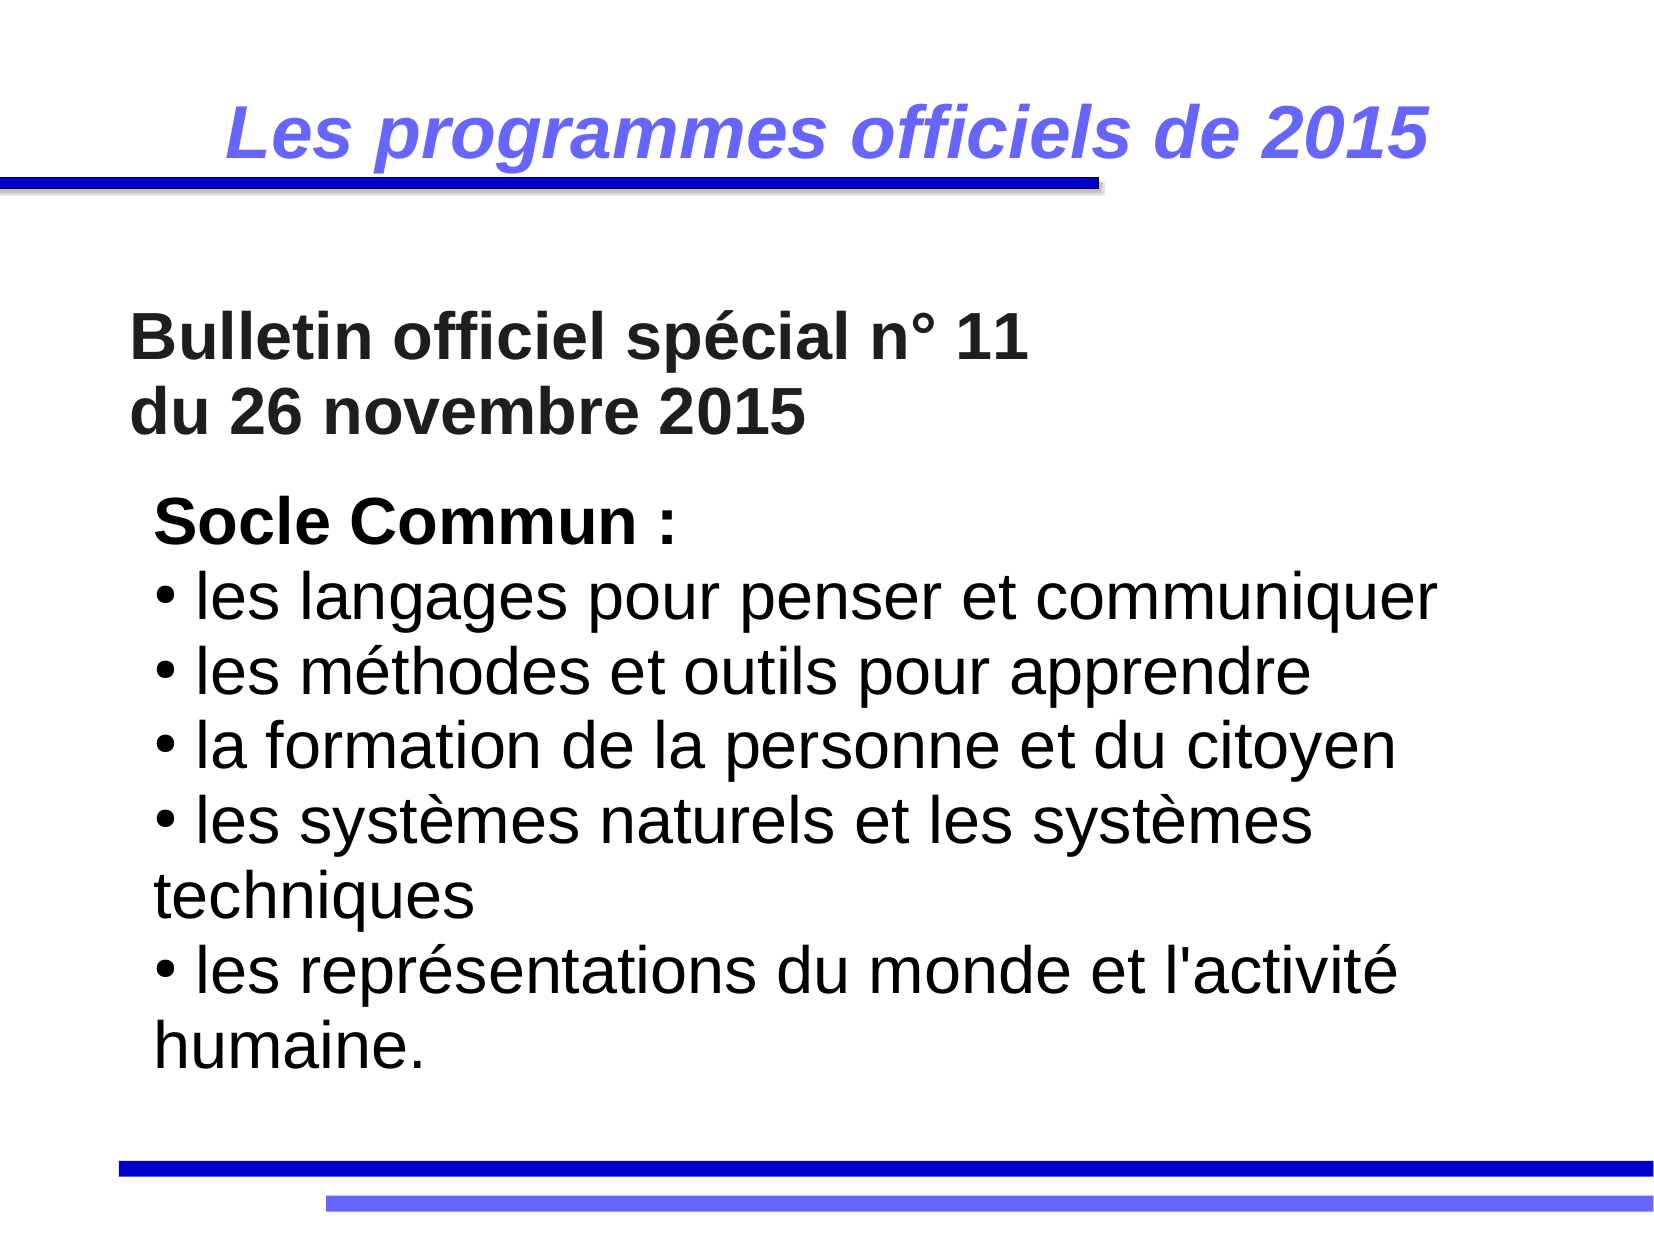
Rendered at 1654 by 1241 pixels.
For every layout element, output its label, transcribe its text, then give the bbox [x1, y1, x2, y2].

text_box Bulletin officiel spécial n° 11 du 26 novembre 2015 [129, 299, 1512, 449]
text_box [0, 177, 1099, 189]
title Les programmes officiels de 2015 [121, 28, 1534, 236]
text_box Socle Commun : les langages pour penser et communiquer les méthodes et outils pour apprendre la formation de la personne et du citoyen les systèmes naturels et les systèmes techniques les représentations du monde et l'activité humaine. [153, 484, 1501, 1149]
